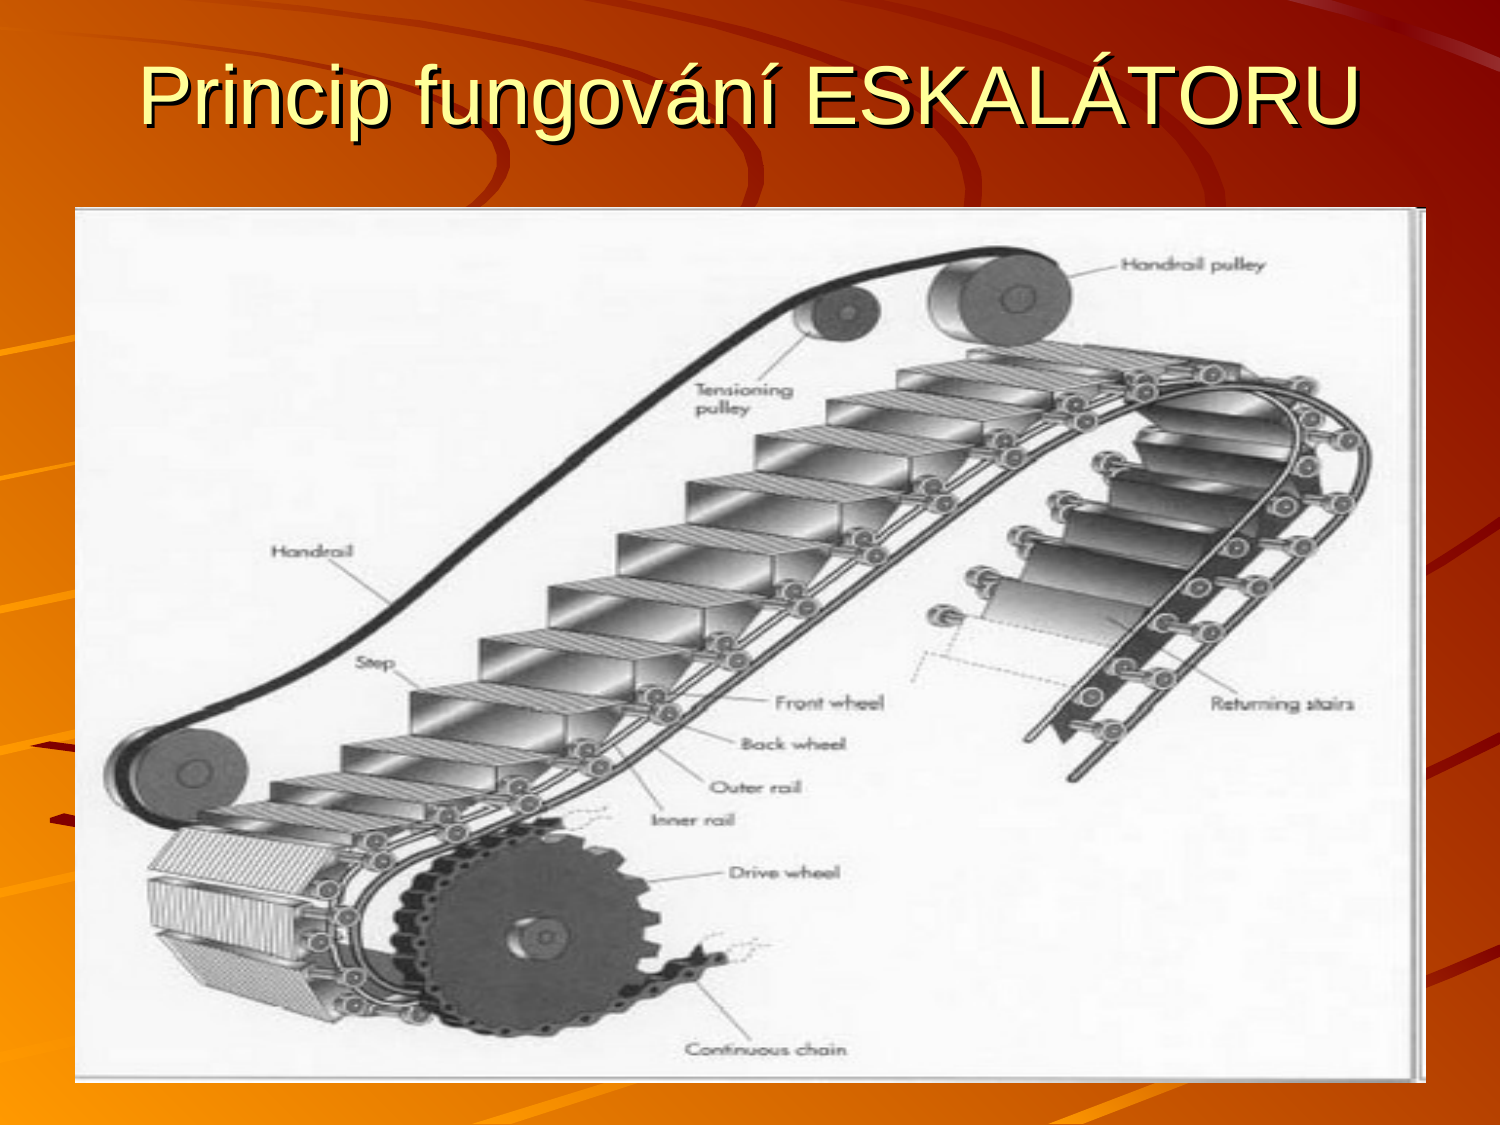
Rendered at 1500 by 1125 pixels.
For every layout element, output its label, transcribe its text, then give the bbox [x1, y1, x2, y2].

picture [75, 207, 1426, 1083]
title Princip fungování ESKALÁTORU [75, 0, 1426, 149]
